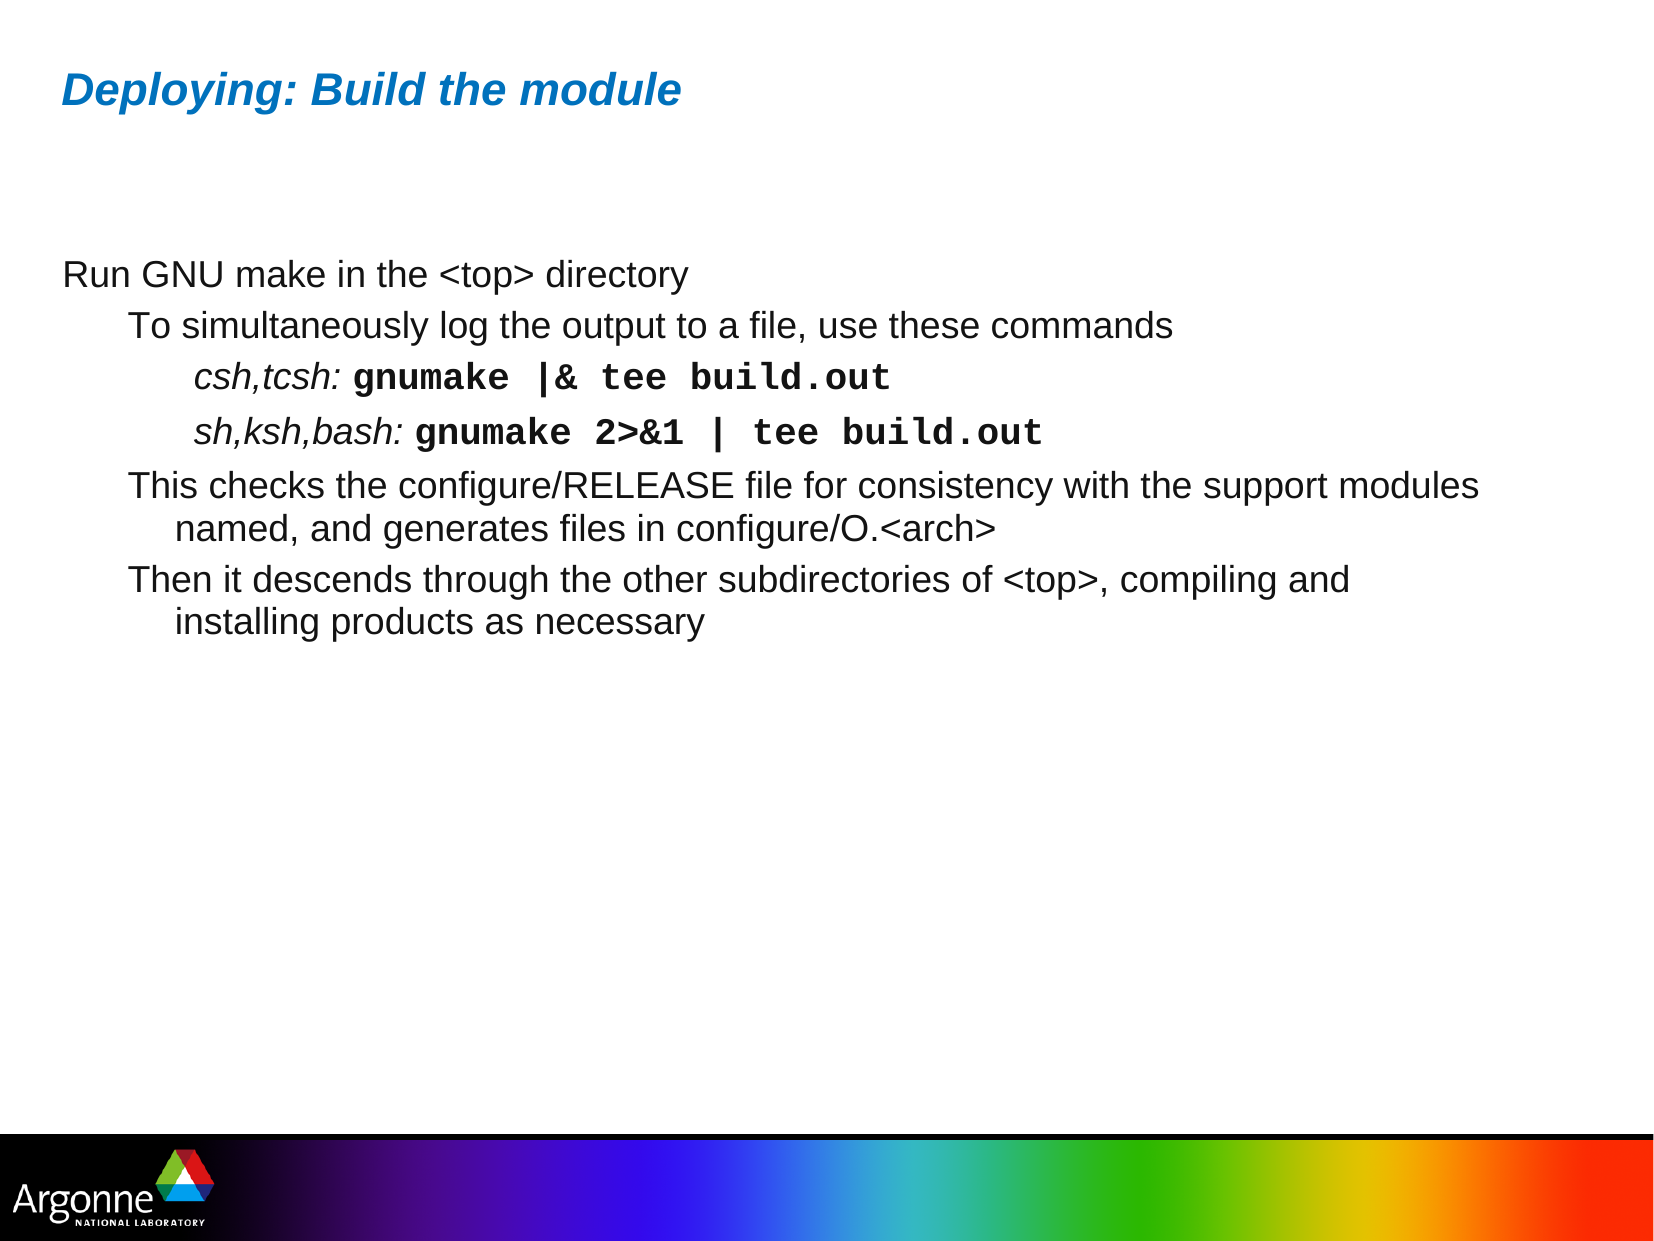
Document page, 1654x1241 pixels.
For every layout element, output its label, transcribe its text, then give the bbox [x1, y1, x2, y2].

title Deploying: Build the module [61, 56, 1500, 126]
picture [0, 1134, 1654, 1241]
list Run GNU make in the <top> directory To simultaneously log the output to a file, use these commands csh,tcsh: gnumake |& tee build.out sh,ksh,bash: gnumake 2>&1 | tee build.out This checks the configure/RELEASE file for consistency with the support modules named, and generates files in configure/O.<arch> Then it descends through the other subdirectories of <top>, compiling and installing products as necessary [62, 253, 1498, 799]
